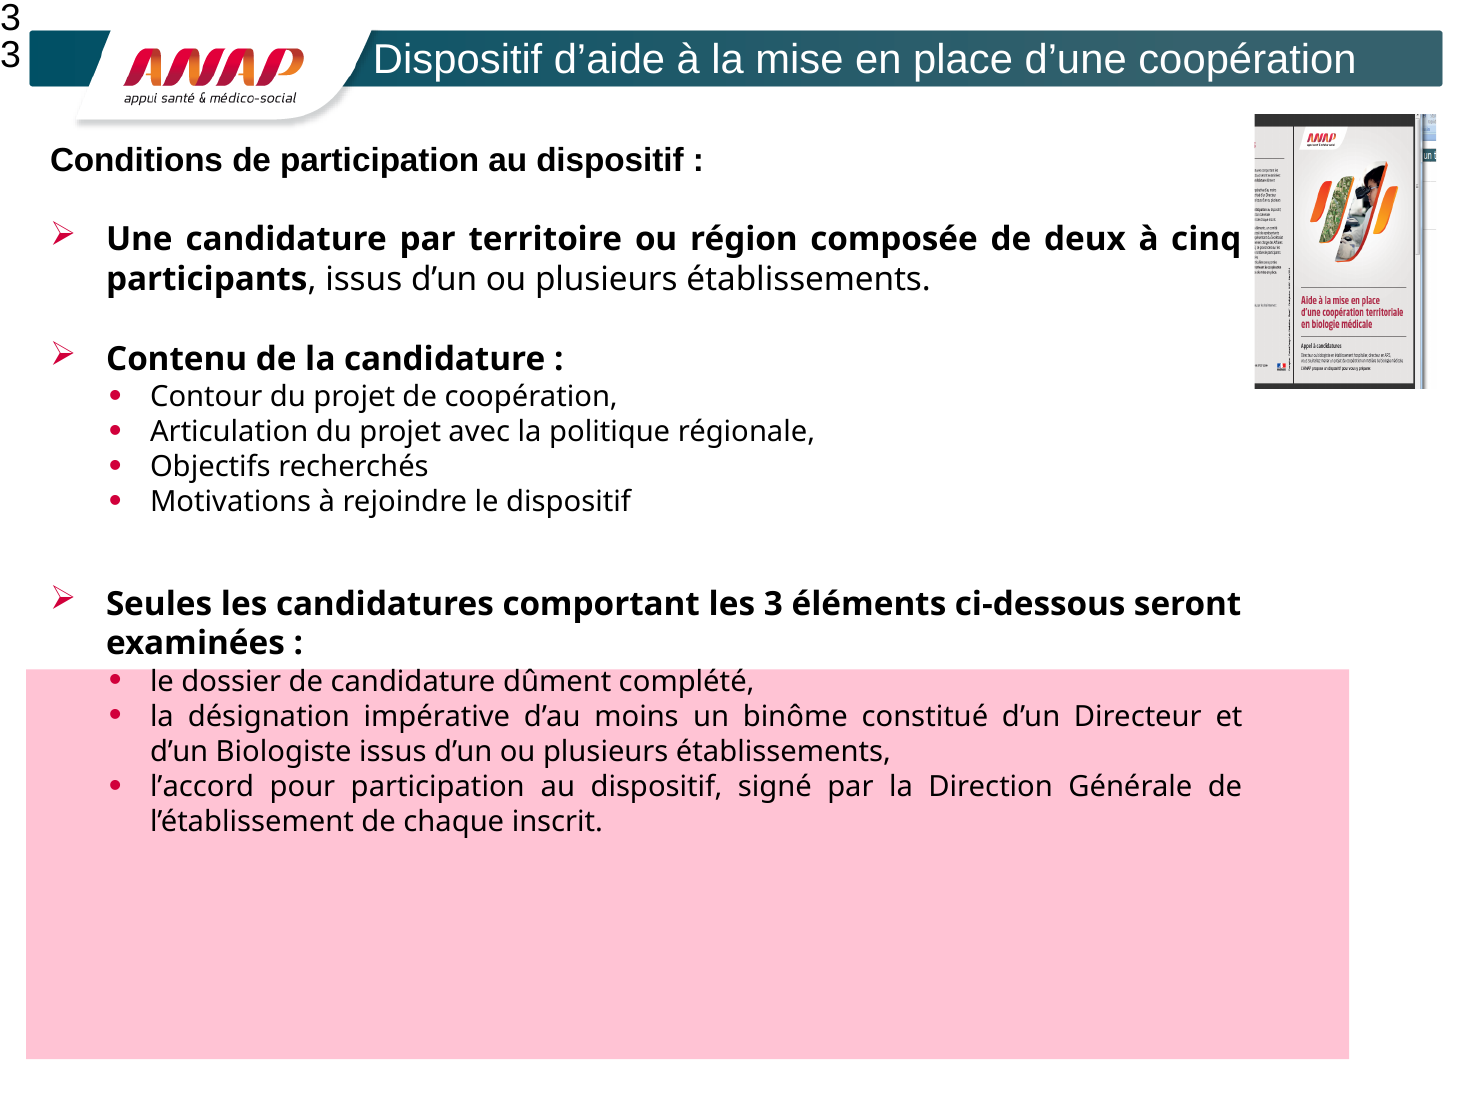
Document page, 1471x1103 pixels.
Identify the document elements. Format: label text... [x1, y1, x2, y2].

title Dispositif d’aide à la mise en place d’une coopération [372, 31, 1442, 216]
text_box [26, 669, 49, 1060]
picture [0, 0, 1471, 155]
text_box [1243, 669, 1350, 1060]
list Conditions de participation au dispositif : Une candidature par territoire ou région composée de deux à cinq participants, issus d’un ou plusieurs établissements. Contenu de la candidature : Contour du projet de coopération, Articulation du projet avec la politique régionale, Objectifs recherchés Motivations à rejoindre le dispositif Seules les candidatures comportant les 3 éléments ci-dessous seront examinées : le dossier de candidature dûment complété, la désignation impérative d’au moins un binôme constitué d’un Directeur et d’un Biologiste issus d’un ou plusieurs établissements, l’accord pour participation au dispositif, signé par la Direction Générale de l’établissement de chaque inscrit. [49, 137, 1243, 1072]
picture [1254, 114, 1437, 389]
